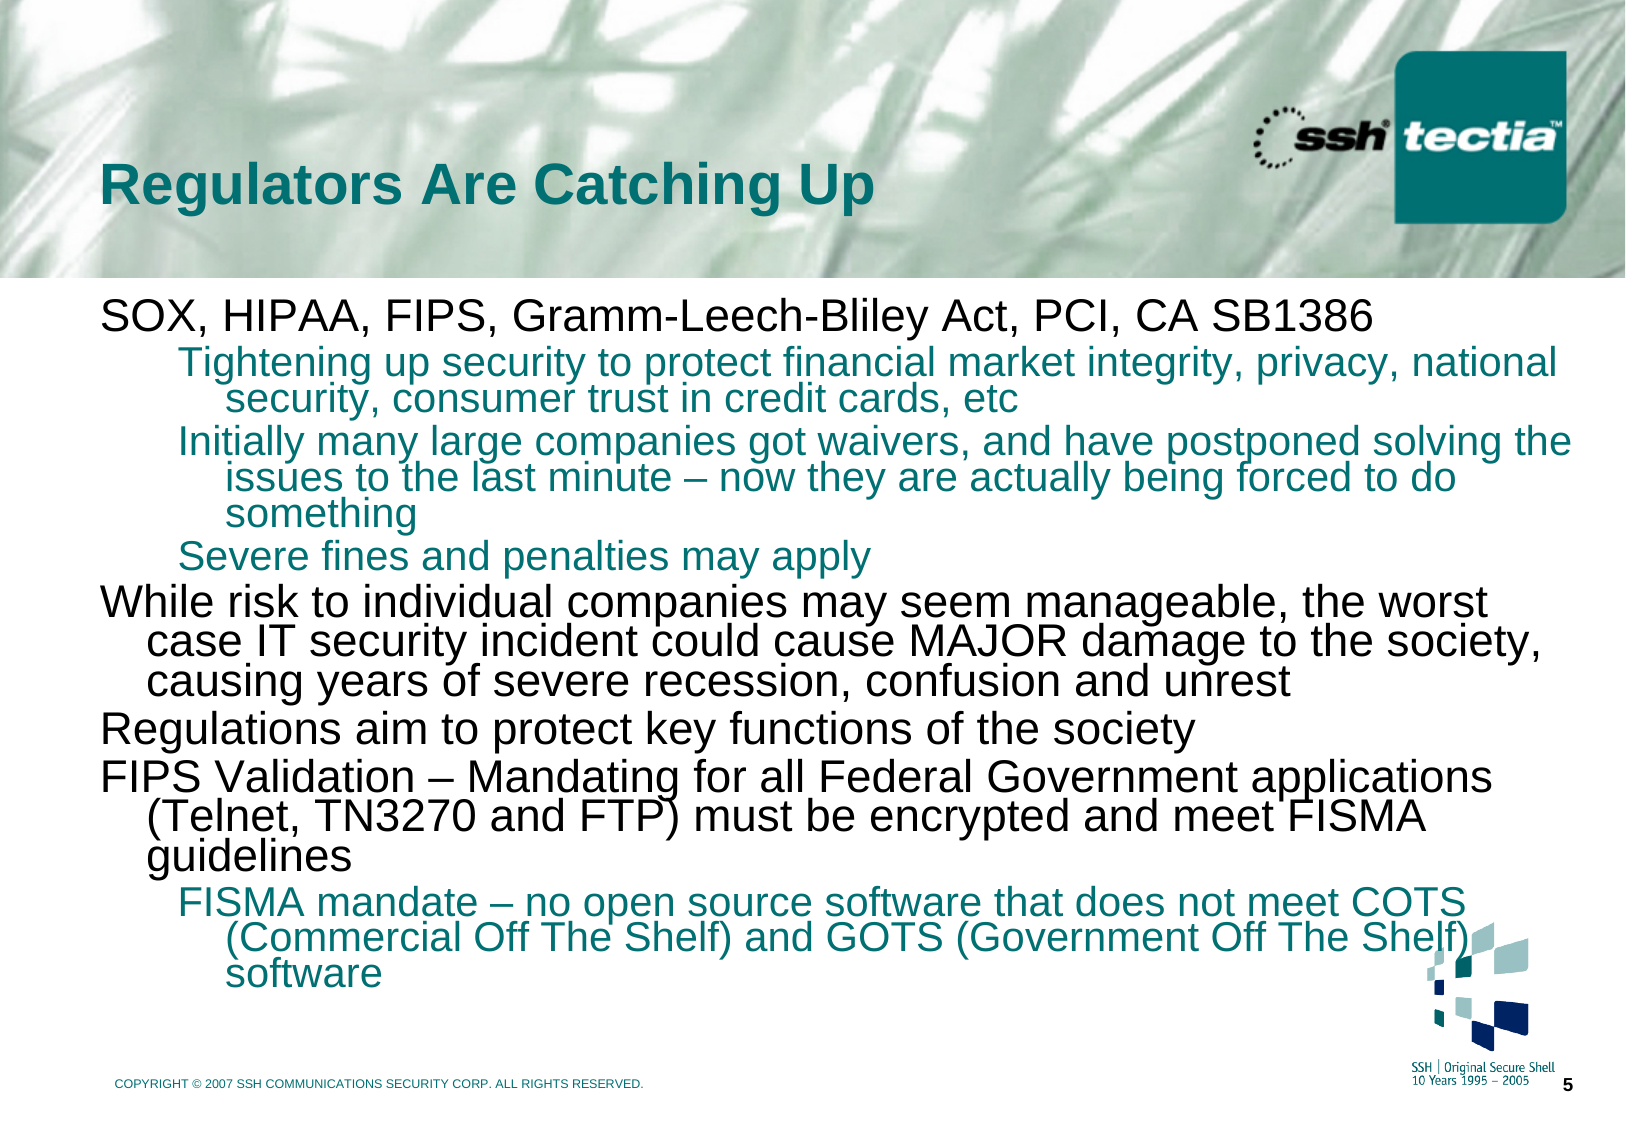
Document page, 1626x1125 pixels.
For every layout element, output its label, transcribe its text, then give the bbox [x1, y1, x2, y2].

picture [0, 0, 1626, 278]
title Regulators Are Catching Up [99, 99, 923, 276]
list SOX, HIPAA, FIPS, Gramm-Leech-Bliley Act, PCI, CA SB1386 Tightening up security to protect financial market integrity, privacy, national security, consumer trust in credit cards, etc Initially many large companies got waivers, and have postponed solving the issues to the last minute – now they are actually being forced to do something Severe fines and penalties may apply While risk to individual companies may seem manageable, the worst case IT security incident could cause MAJOR damage to the society, causing years of severe recession, confusion and unrest Regulations aim to protect key functions of the society FIPS Validation – Mandating for all Federal Government applications (Telnet, TN3270 and FTP) must be encrypted and meet FISMA guidelines FISMA mandate – no open source software that does not meet COTS (Commercial Off The Shelf) and GOTS (Government Off The Shelf) software [99, 299, 1575, 1043]
